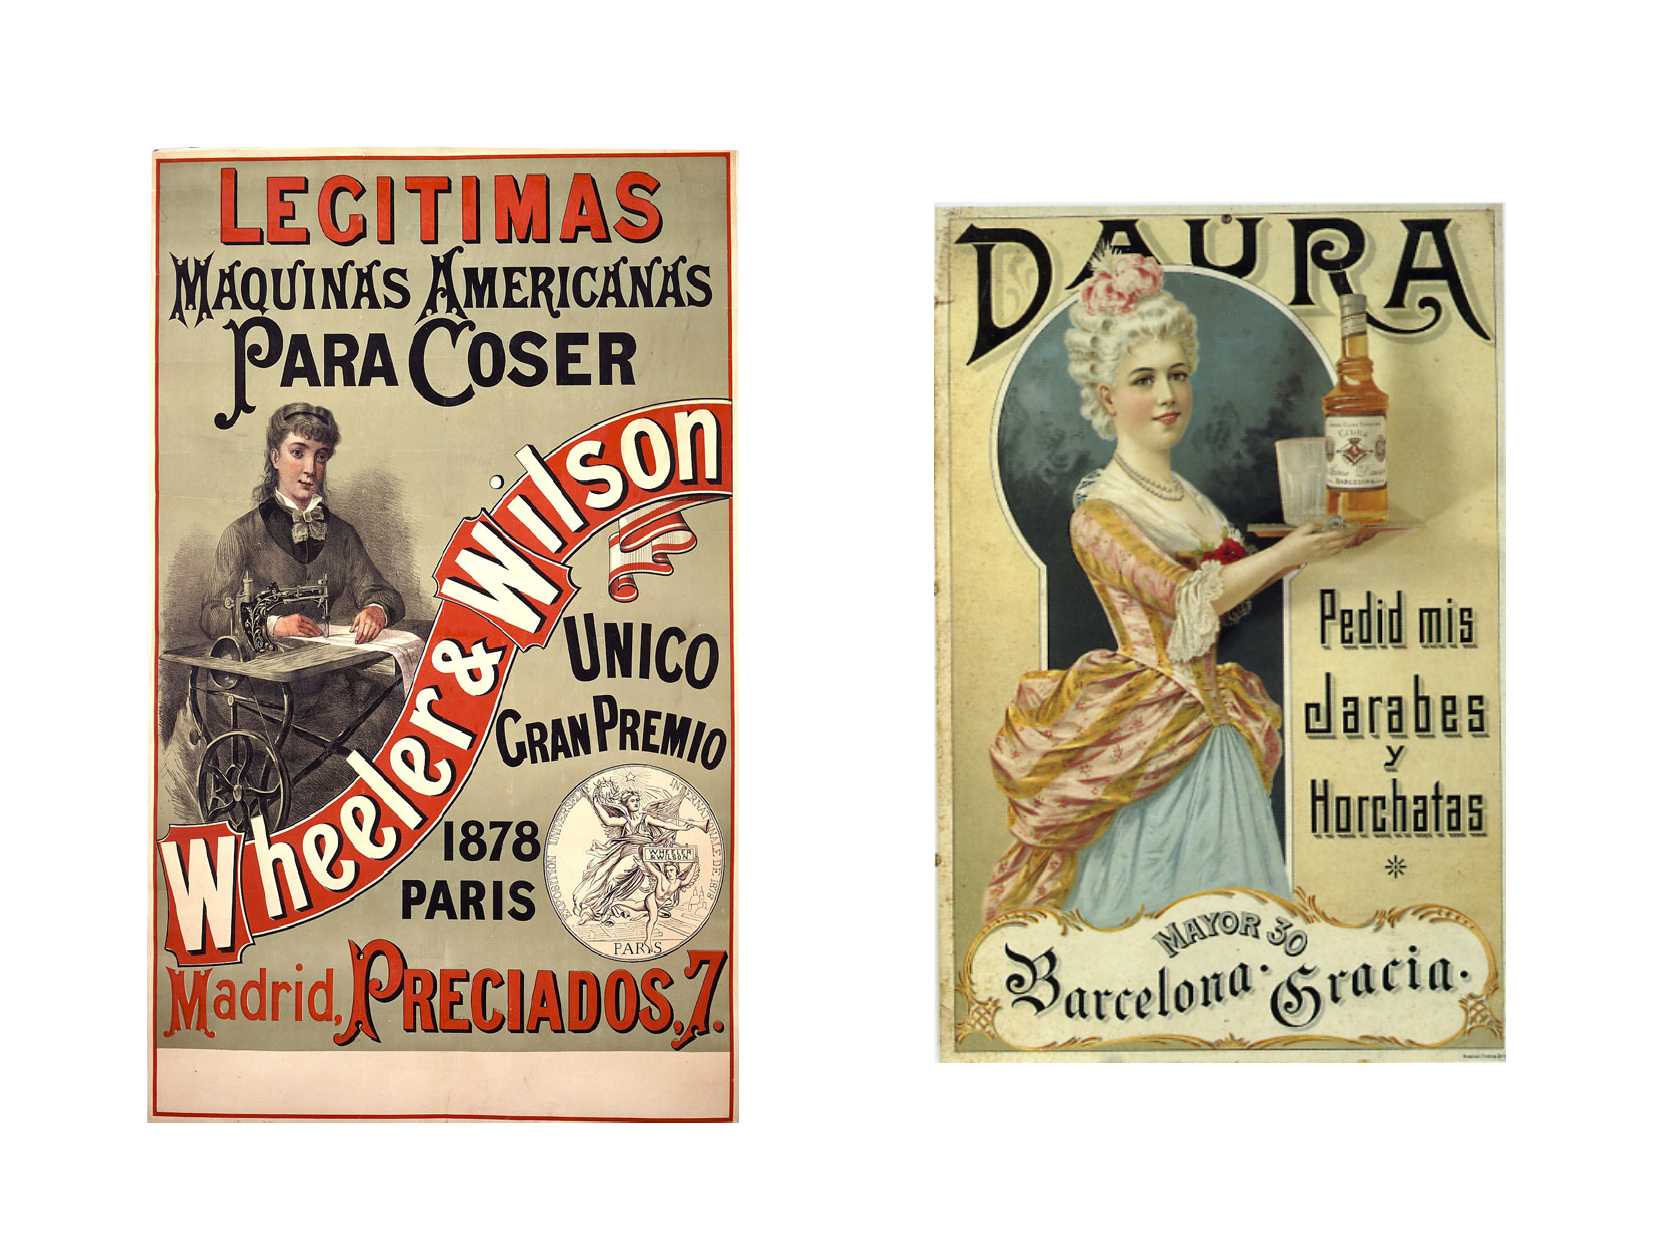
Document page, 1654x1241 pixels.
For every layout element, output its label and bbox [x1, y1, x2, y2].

picture [147, 147, 739, 1123]
picture [934, 202, 1506, 1063]
